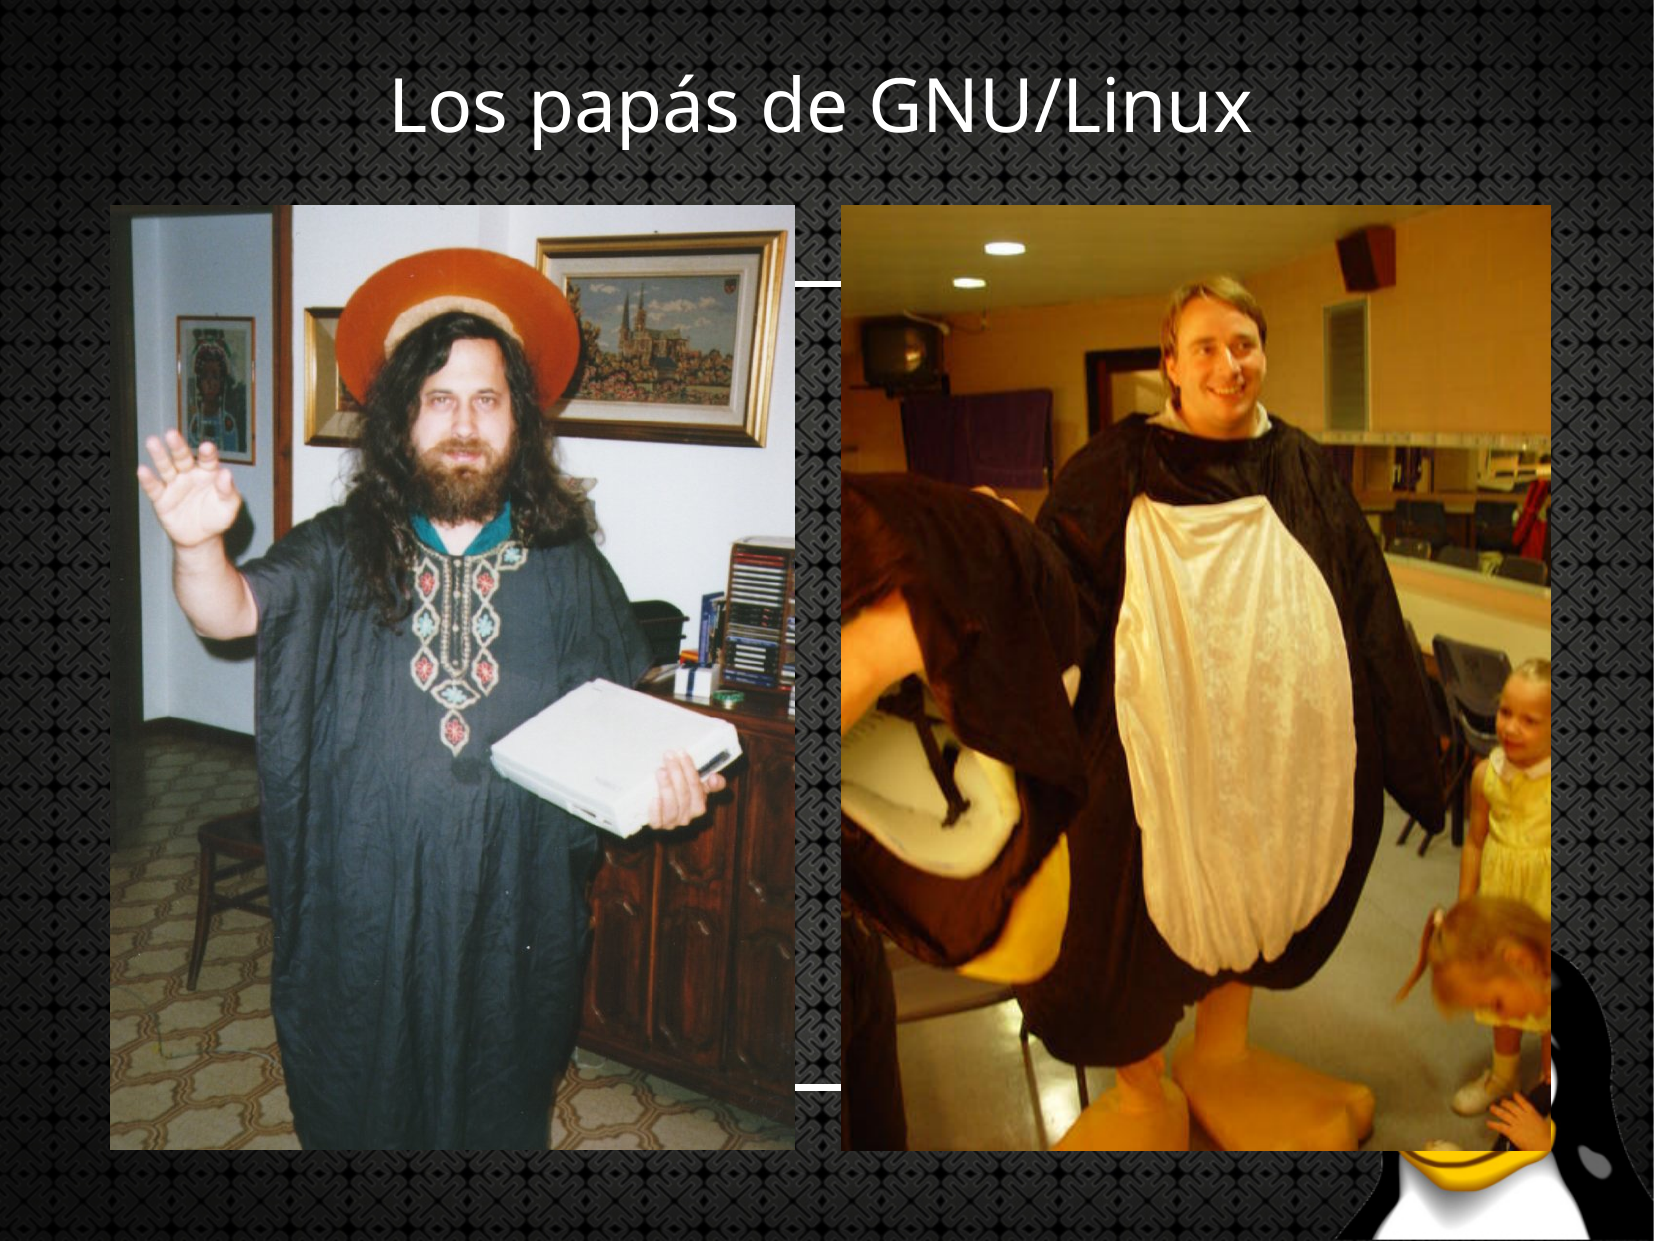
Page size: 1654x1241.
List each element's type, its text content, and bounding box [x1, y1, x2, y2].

picture [0, 0, 1654, 1241]
title Los papás de GNU/Linux [76, 7, 1565, 200]
